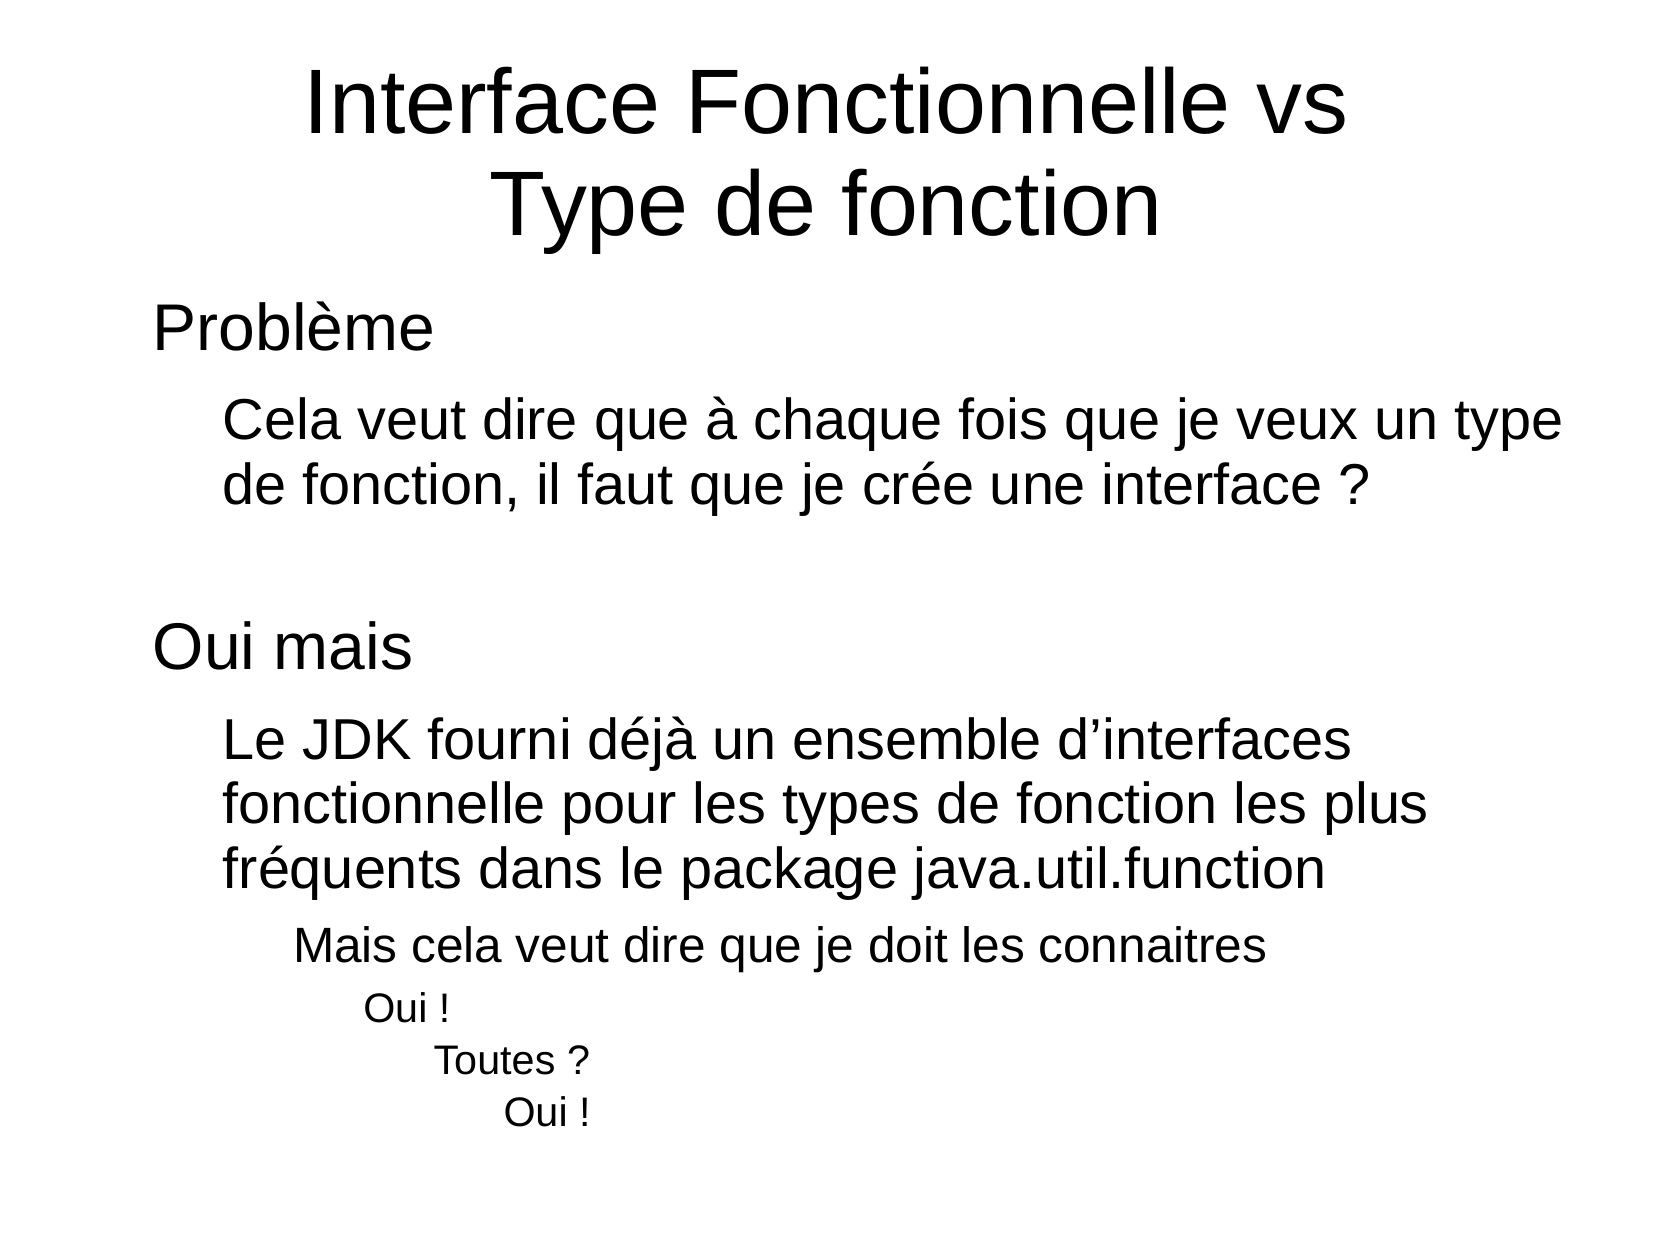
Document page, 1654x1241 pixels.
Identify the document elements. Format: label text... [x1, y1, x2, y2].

title Interface Fonctionnelle vs Type de fonction [82, 49, 1571, 257]
list Problème Cela veut dire que à chaque fois que je veux un type de fonction, il faut que je crée une interface ? Oui mais Le JDK fourni déjà un ensemble d’interfaces fonctionnelle pour les types de fonction les plus fréquents dans le package java.util.function Mais cela veut dire que je doit les connaitres Oui ! Toutes ? Oui ! [82, 290, 1571, 1141]
